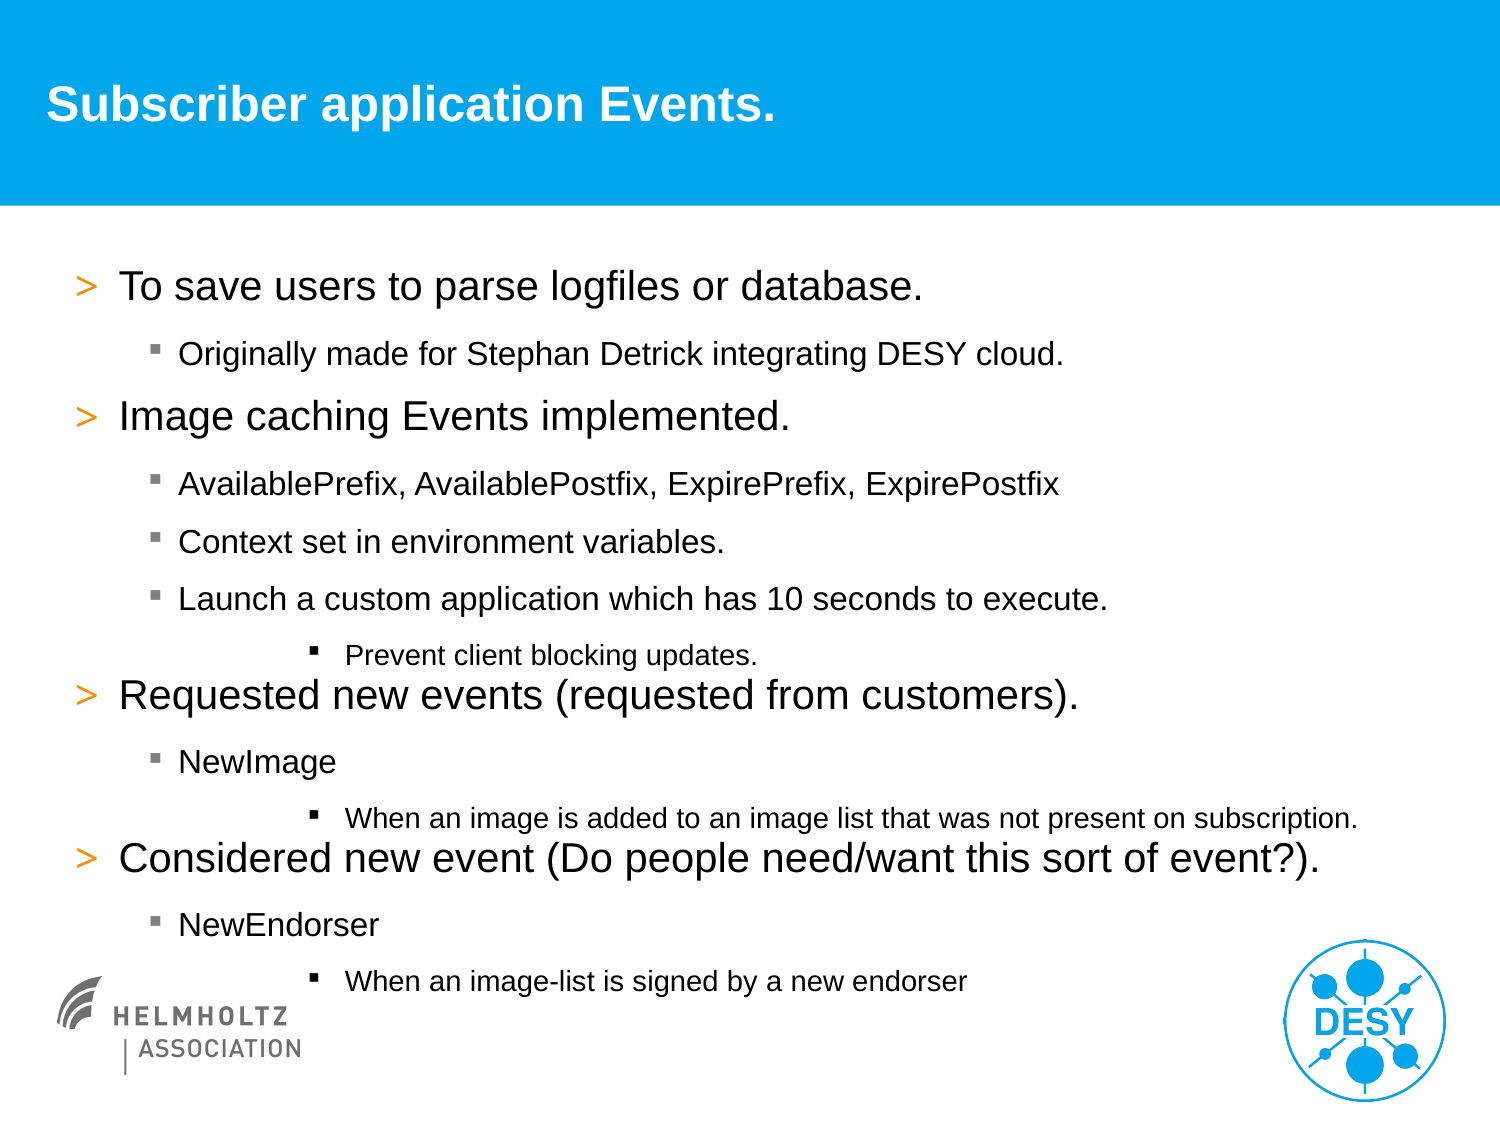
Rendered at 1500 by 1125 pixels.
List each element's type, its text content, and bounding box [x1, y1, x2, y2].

picture [1287, 974, 1443, 1099]
picture [1426, 939, 1446, 1007]
picture [1283, 1027, 1351, 1102]
picture [1379, 1035, 1446, 1102]
list To save users to parse logfiles or database. Originally made for Stephan Detrick integrating DESY cloud. Image caching Events implemented. AvailablePrefix, AvailablePostfix, ExpirePrefix, ExpirePostfix Context set in environment variables. Launch a custom application which has 10 seconds to execute. Prevent client blocking updates. Requested new events (requested from customers). NewImage When an image is added to an image list that was not present on subscription. Considered new event (Do people need/want this sort of event?). NewEndorser When an image-list is signed by a new endorser [75, 262, 1426, 1006]
picture [57, 976, 300, 1075]
title Subscriber application Events. [46, 0, 1444, 208]
